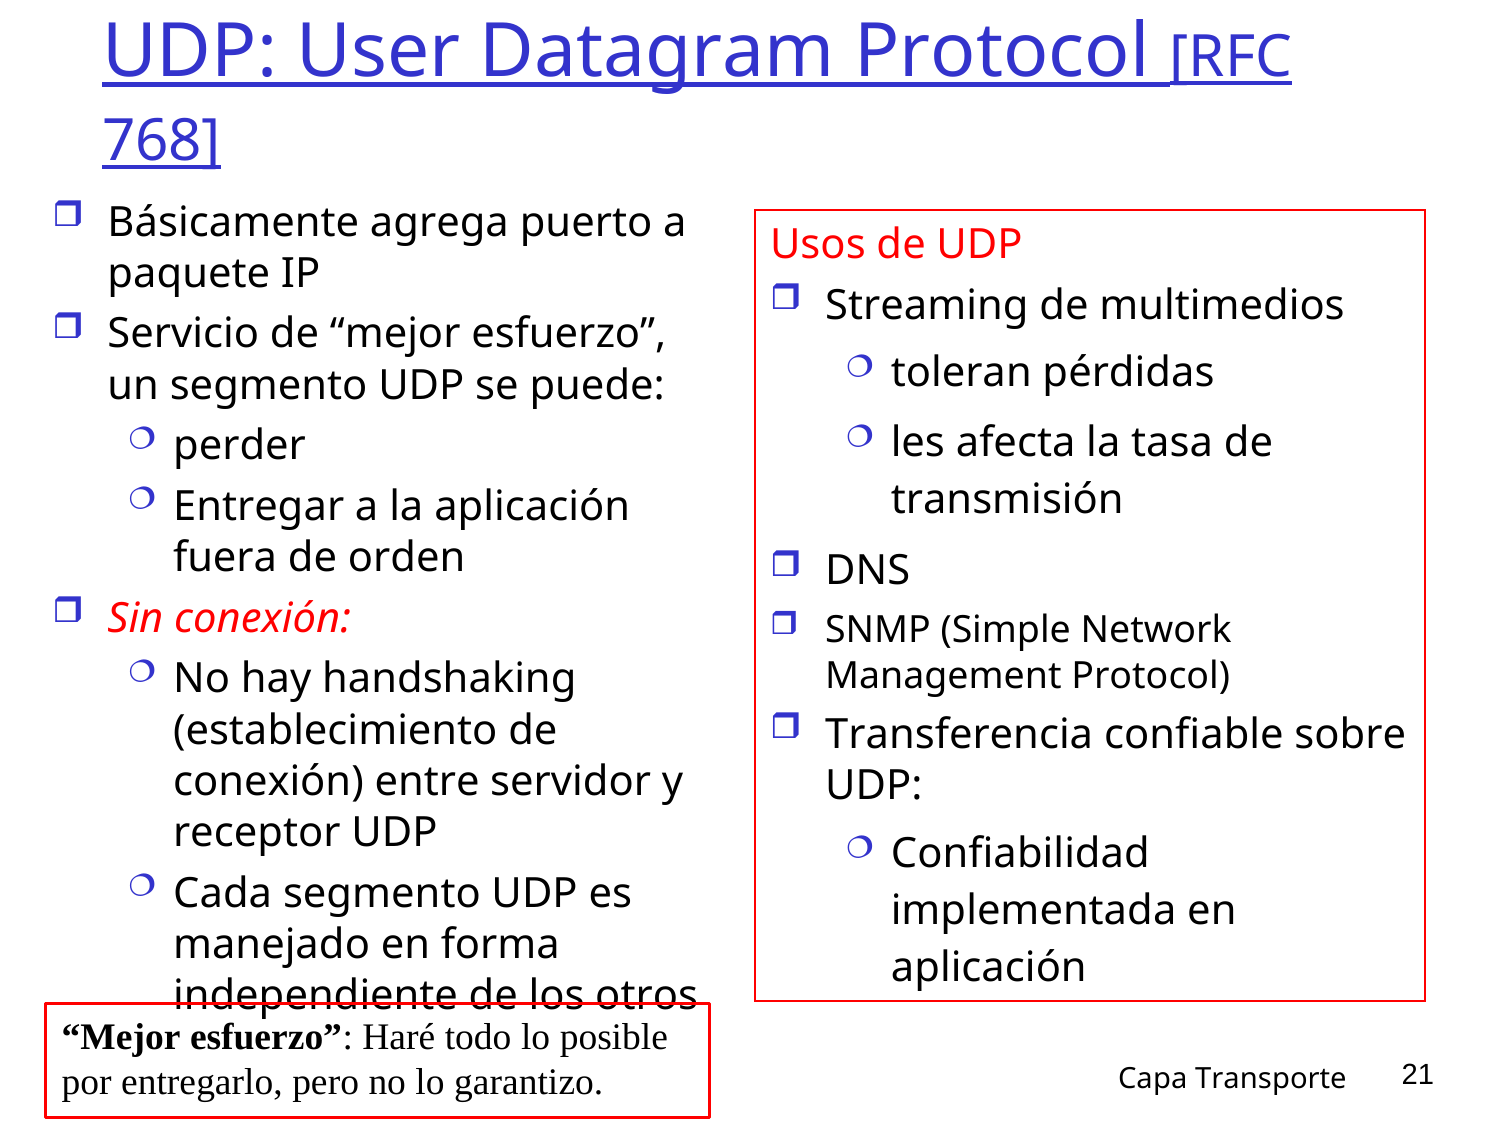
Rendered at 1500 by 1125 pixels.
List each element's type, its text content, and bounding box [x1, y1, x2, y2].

title UDP: User Datagram Protocol [RFC 768] [87, 1, 1388, 173]
list Usos de UDP Streaming de multimedios toleran pérdidas les afecta la tasa de transmisión DNS SNMP (Simple Network Management Protocol)‏ Transferencia confiable sobre UDP: Confiabilidad implementada en aplicación [755, 210, 1426, 961]
list Básicamente agrega puerto a paquete IP Servicio de “mejor esfuerzo”, un segmento UDP se puede: perder Entregar a la aplicación fuera de orden Sin conexión: No hay handshaking (establecimiento de conexión) entre servidor y receptor UDP Cada segmento UDP es manejado en forma independiente de los otros [37, 187, 722, 1021]
text_box “Mejor esfuerzo”: Haré todo lo posible por entregarlo, pero no lo garantizo. [45, 1003, 710, 1118]
